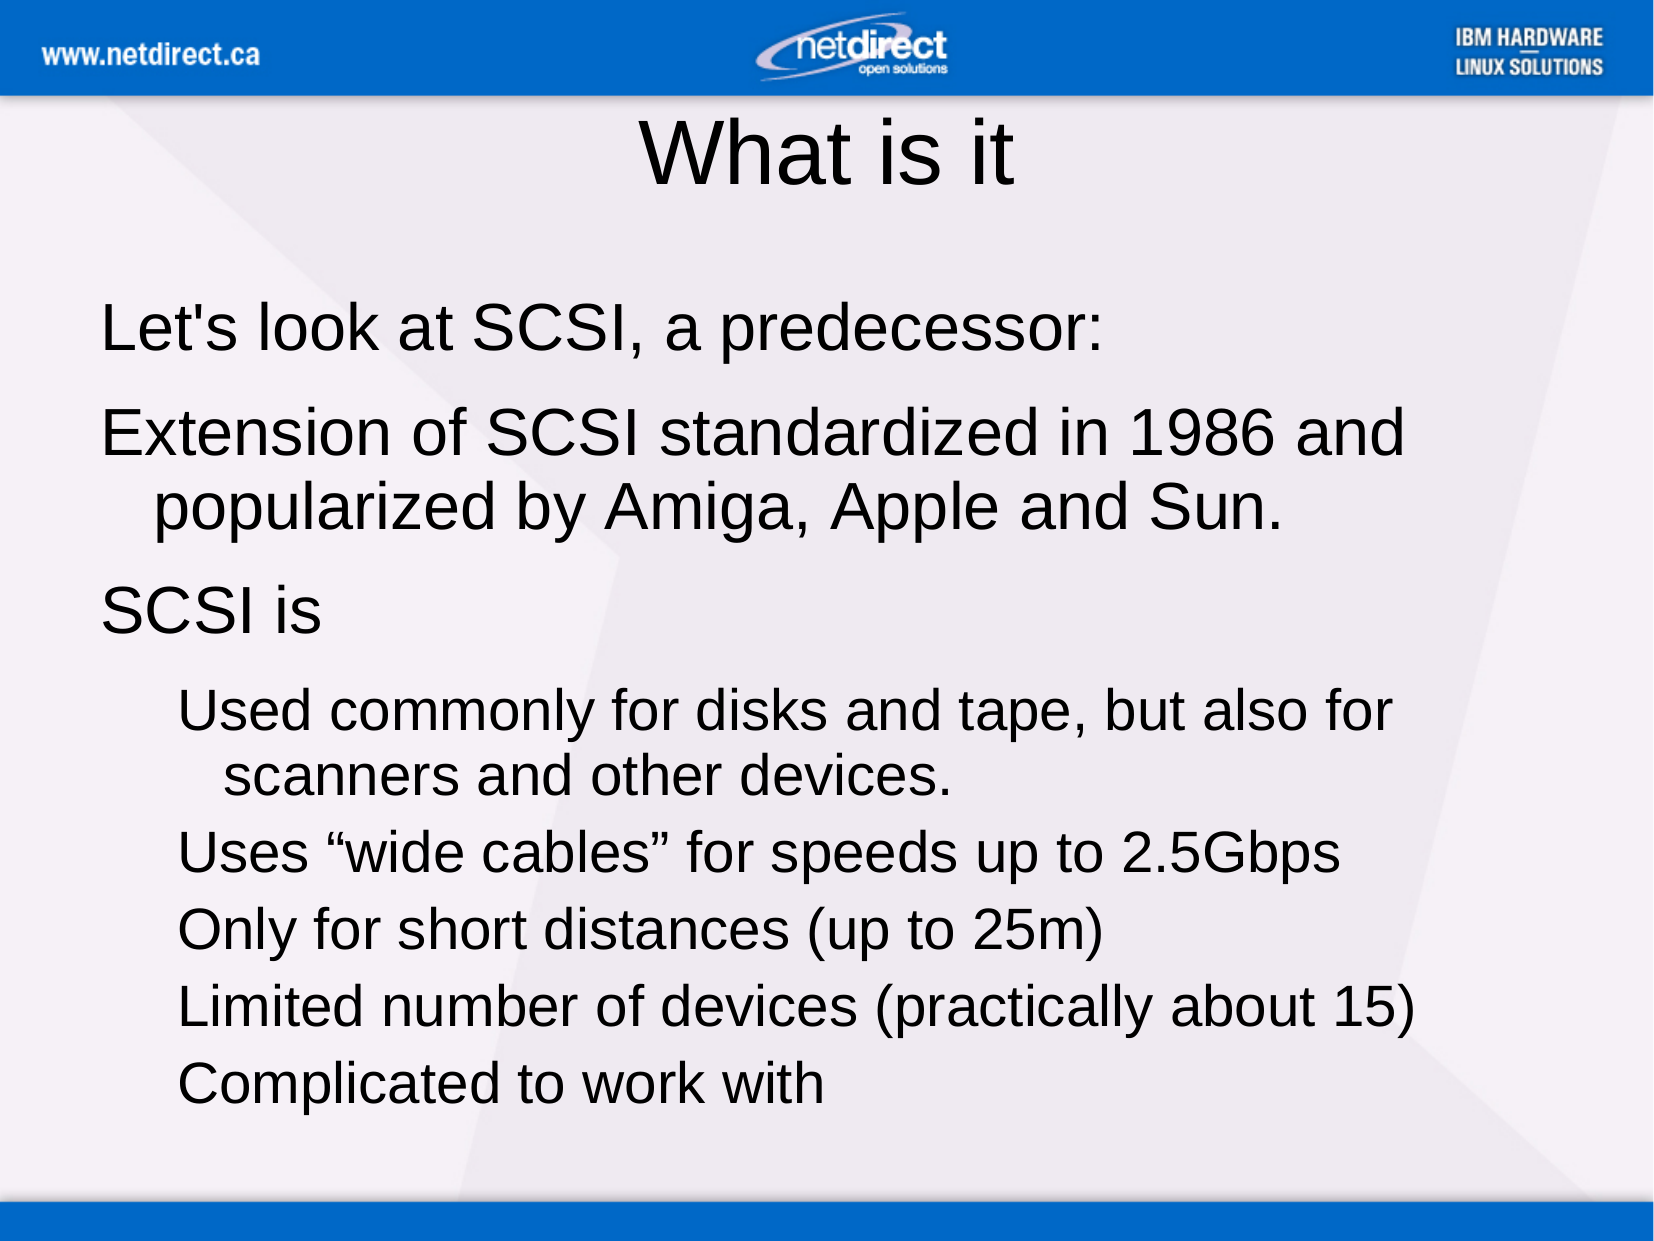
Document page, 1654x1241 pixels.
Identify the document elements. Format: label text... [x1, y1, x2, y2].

picture [0, 0, 1654, 1241]
title What is it [82, 49, 1571, 257]
list Let's look at SCSI, a predecessor: Extension of SCSI standardized in 1986 and popularized by Amiga, Apple and Sun. SCSI is Used commonly for disks and tape, but also for scanners and other devices. Uses “wide cables” for speeds up to 2.5Gbps Only for short distances (up to 25m) Limited number of devices (practically about 15) Complicated to work with [82, 290, 1571, 1194]
